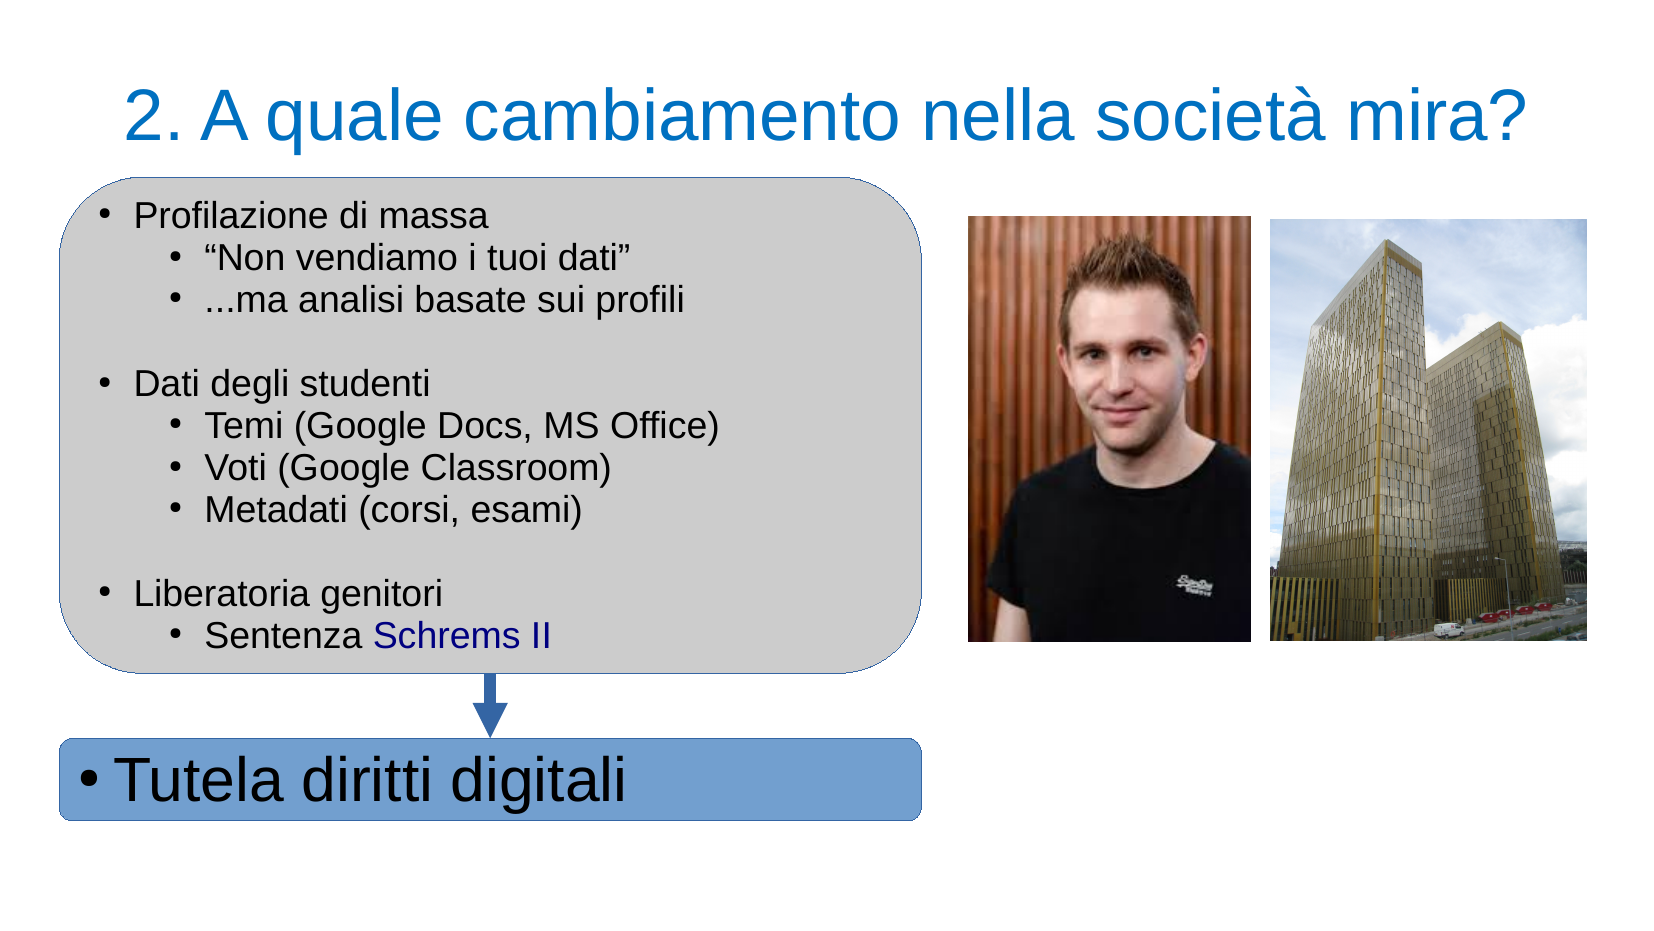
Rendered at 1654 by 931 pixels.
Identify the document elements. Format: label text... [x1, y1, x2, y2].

text_box Profilazione di massa “Non vendiamo i tuoi dati” ...ma analisi basate sui profili Dati degli studenti Temi (Google Docs, MS Office) Voti (Google Classroom) Metadati (corsi, esami) Liberatoria genitori Sentenza Schrems II [59, 177, 922, 674]
title 2. A quale cambiamento nella società mira? [82, 37, 1571, 193]
picture [968, 216, 1251, 642]
picture [1270, 219, 1587, 641]
text_box Tutela diritti digitali [59, 738, 922, 821]
